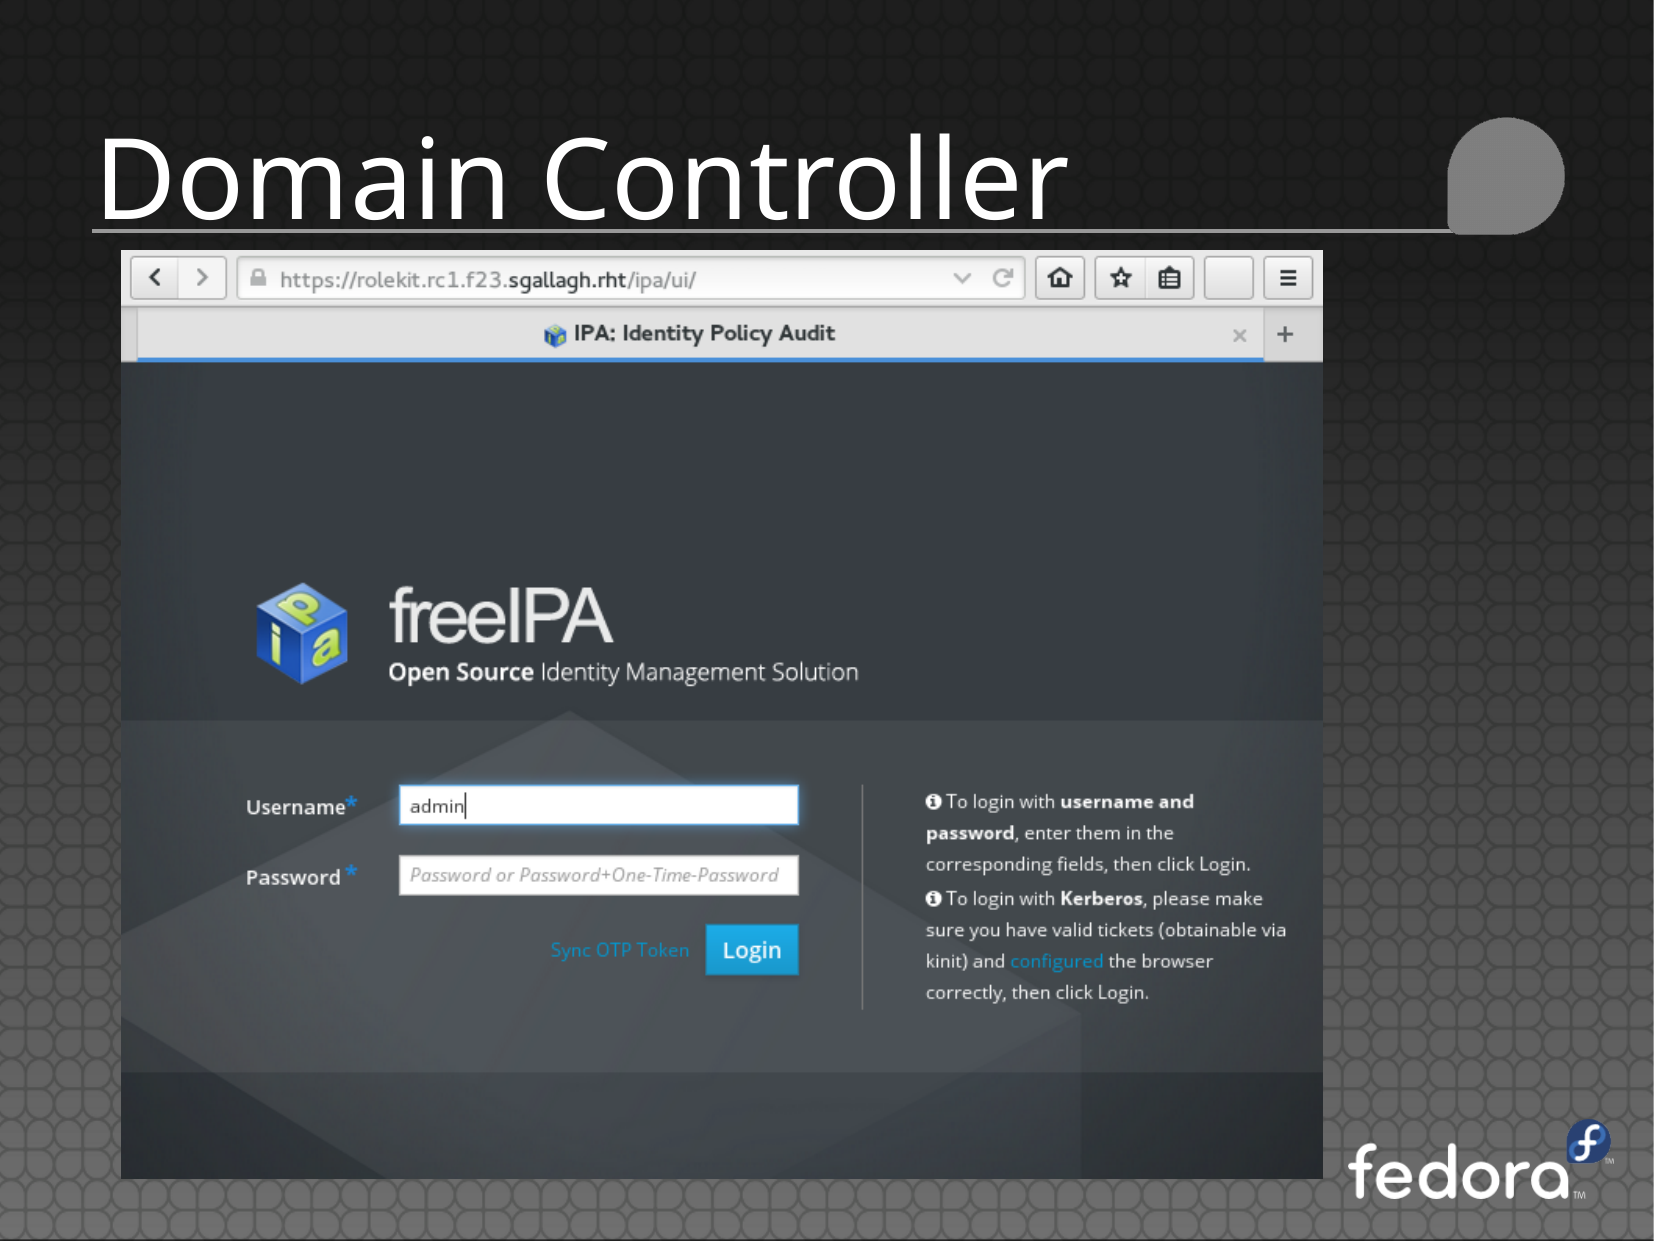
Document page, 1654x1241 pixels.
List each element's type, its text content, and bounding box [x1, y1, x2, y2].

title Domain Controller [94, 100, 1426, 251]
picture [0, 0, 1654, 1241]
